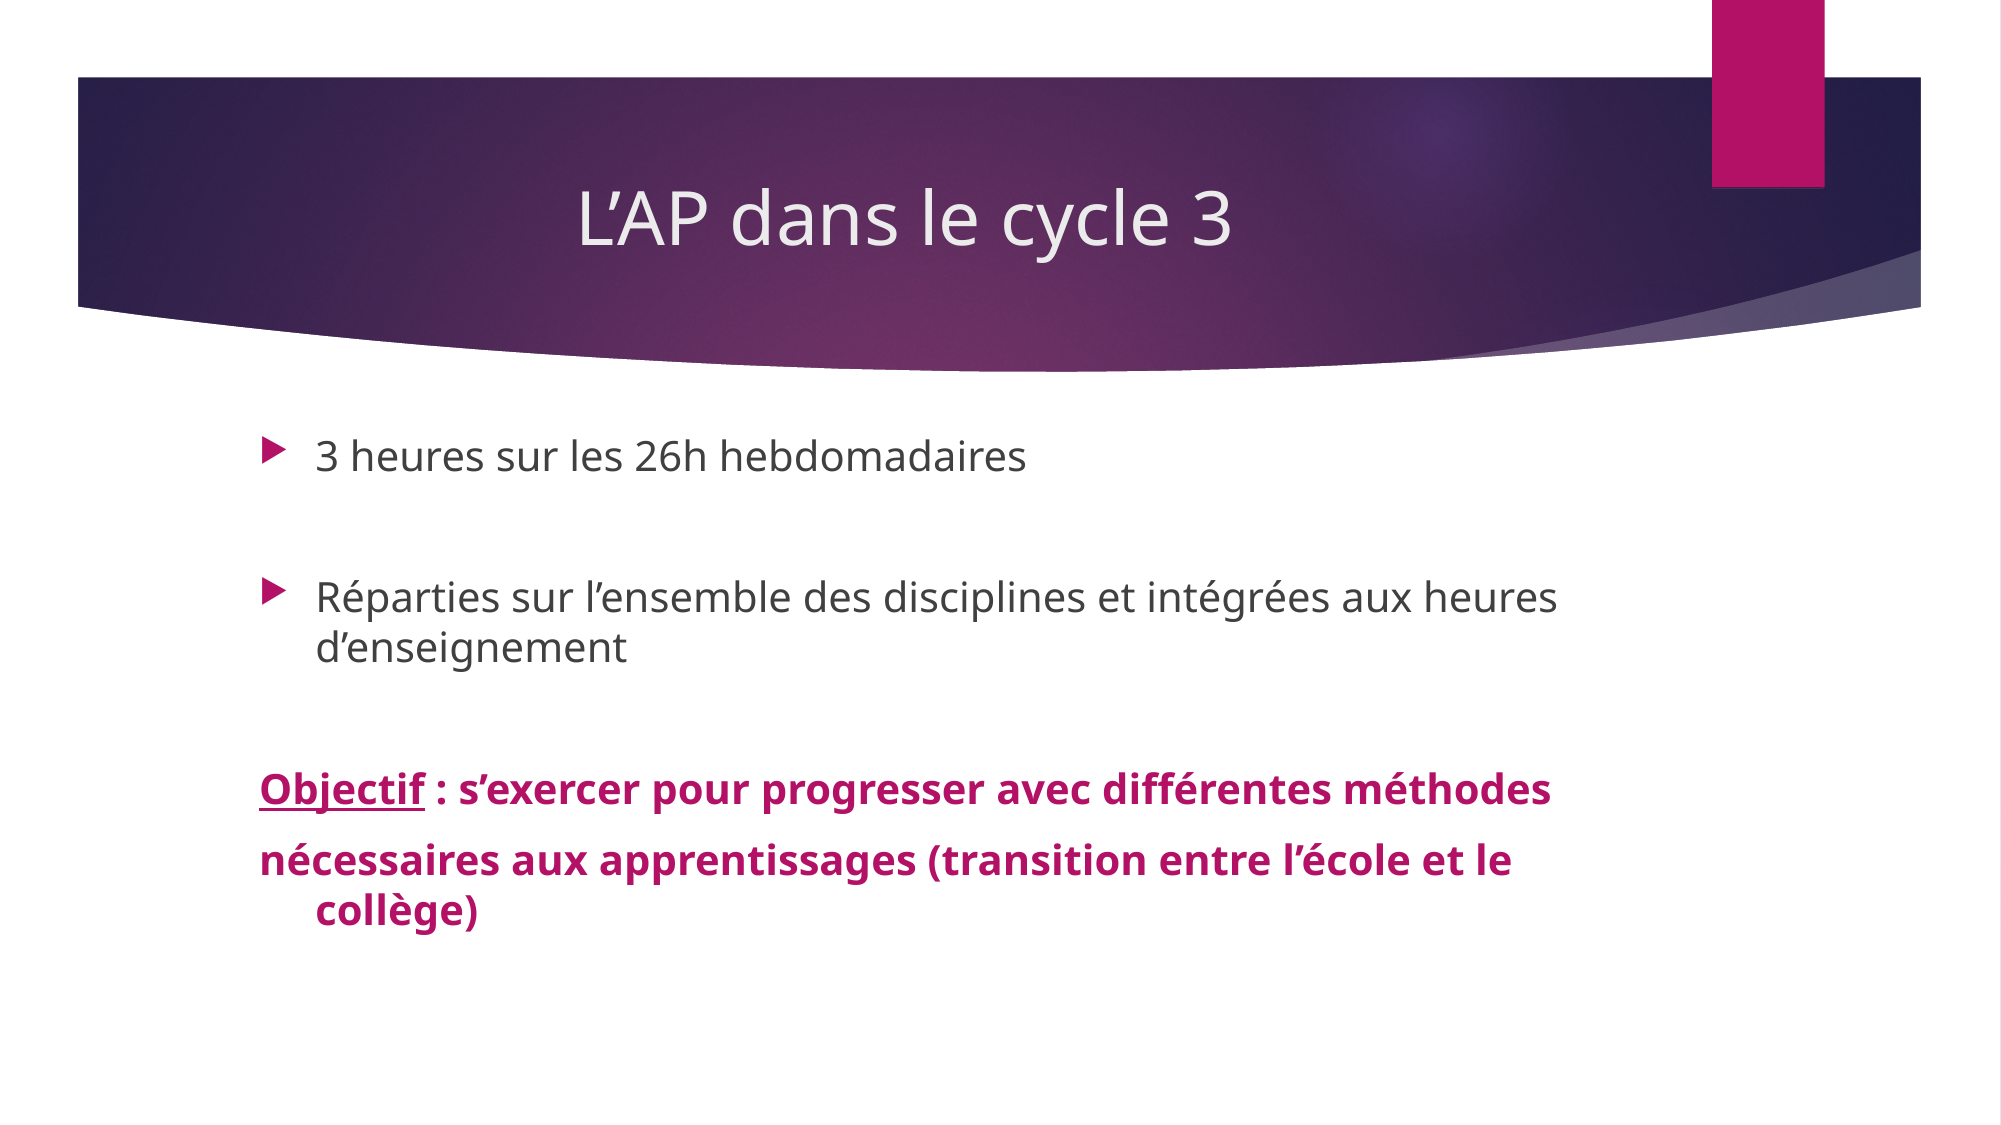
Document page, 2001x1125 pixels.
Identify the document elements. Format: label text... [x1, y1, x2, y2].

list 3 heures sur les 26h hebdomadaires Réparties sur l’ensemble des disciplines et intégrées aux heures d’enseignement Objectif : s’exercer pour progresser avec différentes méthodes nécessaires aux apprentissages (transition entre l’école et le collège) [244, 421, 1692, 983]
picture [79, 78, 1920, 371]
title L’AP dans le cycle 3 [186, 156, 1625, 274]
